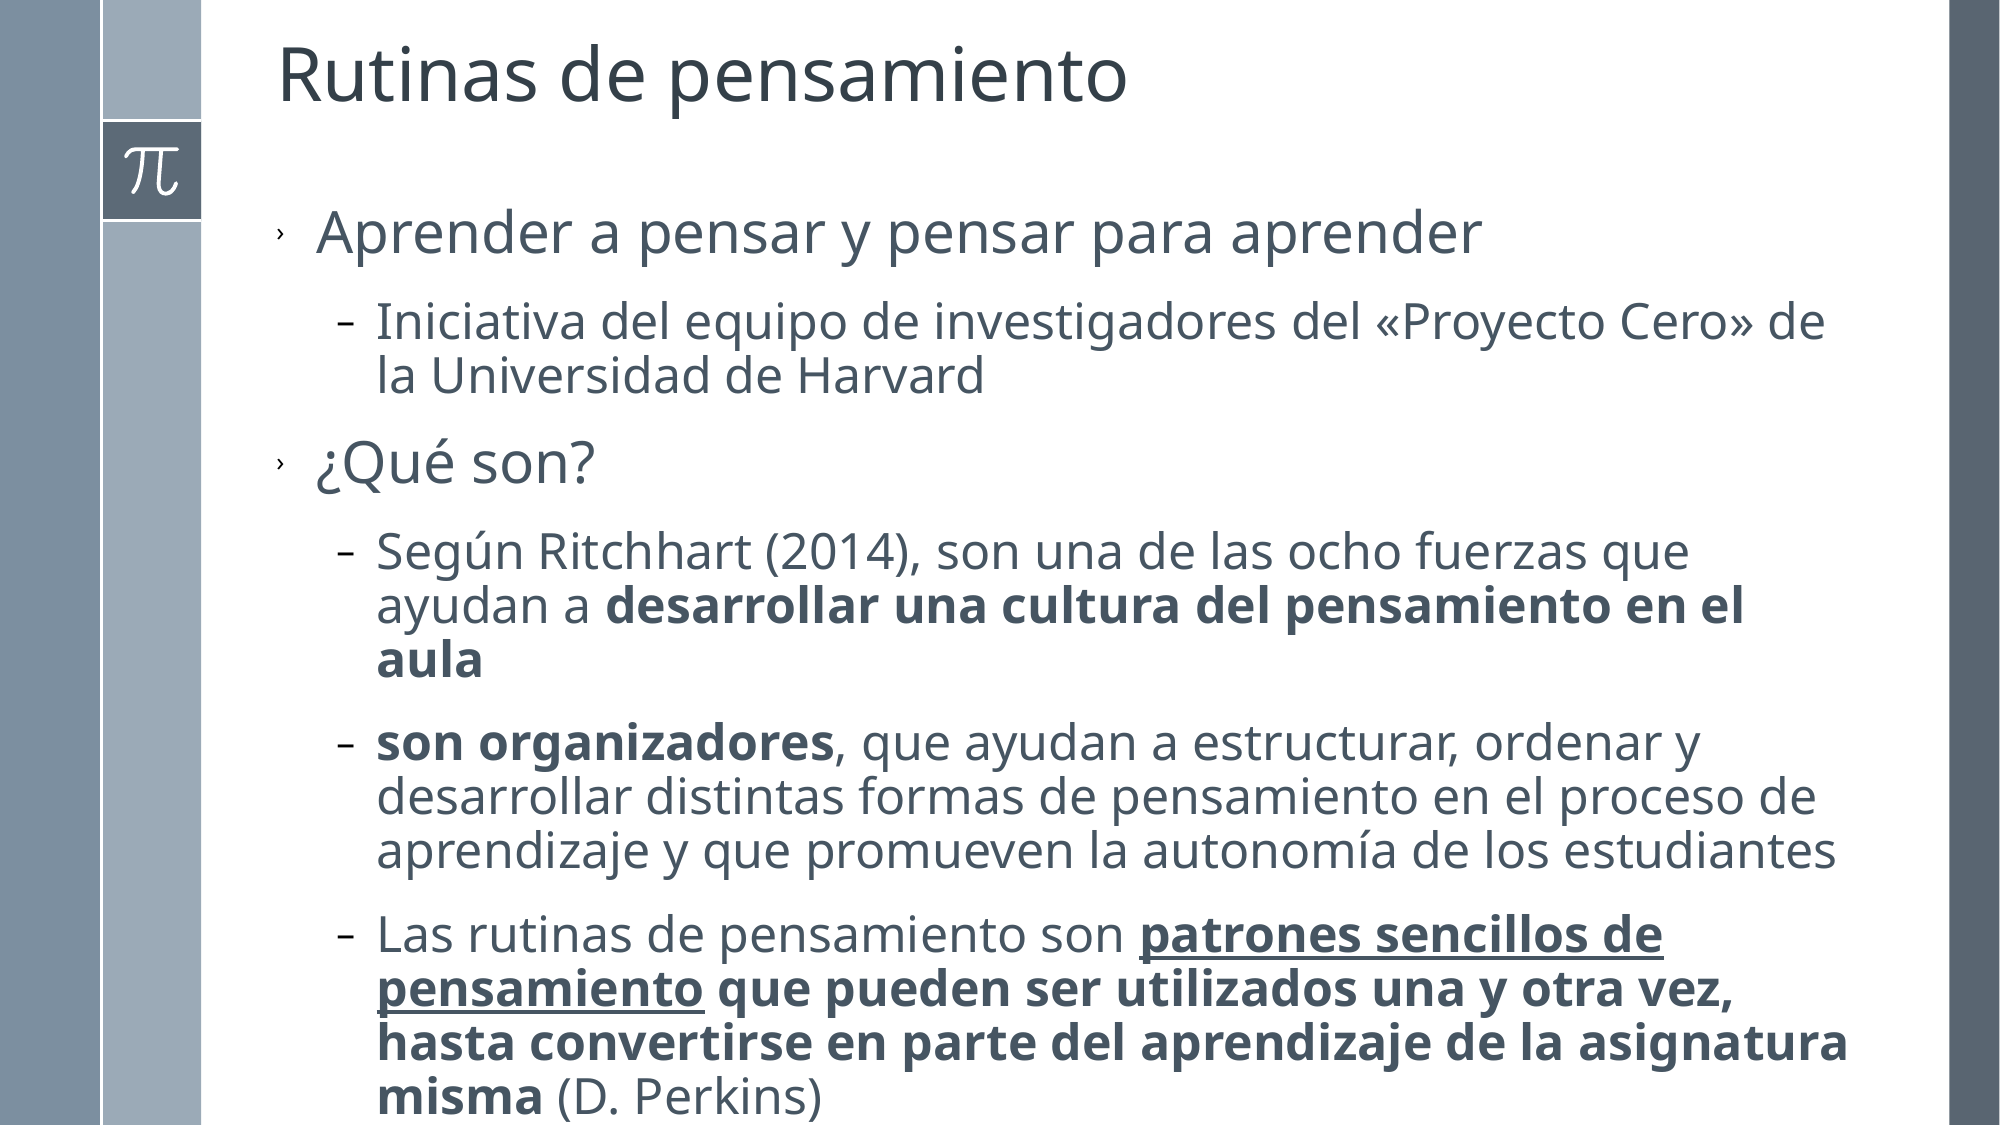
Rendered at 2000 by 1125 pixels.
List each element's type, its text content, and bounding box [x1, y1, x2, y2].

title Rutinas de pensamiento [261, 29, 1867, 196]
list Aprender a pensar y pensar para aprender Iniciativa del equipo de investigadores del «Proyecto Cero» de la Universidad de Harvard ¿Qué son? Según Ritchhart (2014), son una de las ocho fuerzas que ayudan a desarrollar una cultura del pensamiento en el aula son organizadores, que ayudan a estructurar, ordenar y desarrollar distintas formas de pensamiento en el proceso de aprendizaje y que promueven la autonomía de los estudiantes Las rutinas de pensamiento son patrones sencillos de pensamiento que pueden ser utilizados una y otra vez, hasta convertirse en parte del aprendizaje de la asignatura misma (D. Perkins) De corta duración, suelen realizarse a comienzos de la clase para atraer y focalizar la atención del alumno [261, 196, 1867, 1047]
